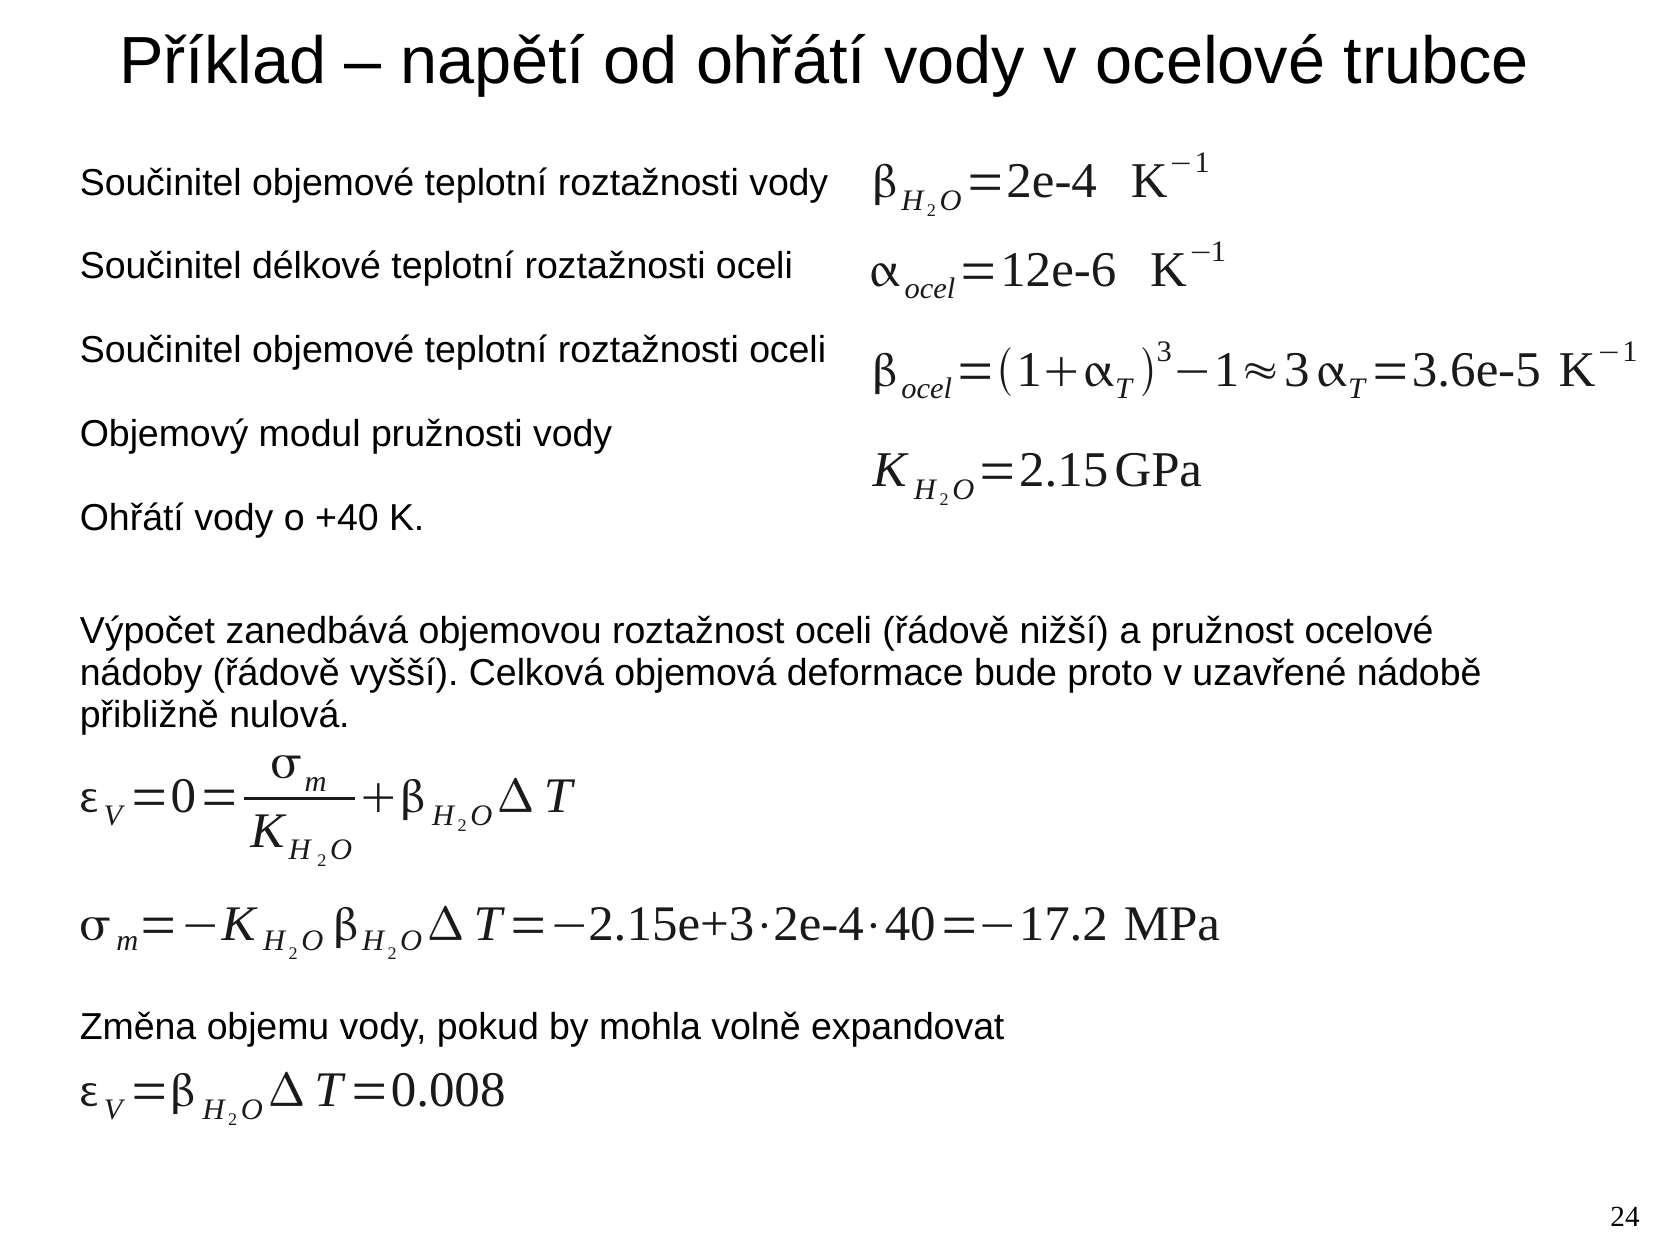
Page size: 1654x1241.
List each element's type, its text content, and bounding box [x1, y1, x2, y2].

chart [850, 336, 1650, 406]
text_box Výpočet zanedbává objemovou roztažnost oceli (řádově nižší) a pružnost ocelové nádoby (řádově vyšší). Celková objemová deformace bude proto v uzavřené nádobě přibližně nulová. [64, 602, 1506, 757]
title Příklad – napětí od ohřátí vody v ocelové trubce [37, 8, 1613, 113]
chart [59, 738, 1234, 963]
text_box Součinitel objemové teplotní roztažnosti vody Součinitel délkové teplotní roztažnosti oceli Součinitel objemové teplotní roztažnosti oceli Objemový modul pružnosti vody Ohřátí vody o +40 K. [64, 153, 886, 587]
chart [850, 442, 1216, 510]
chart [59, 1063, 519, 1130]
chart [850, 147, 1222, 222]
text_box Změna objemu vody, pokud by mohla volně expandovat [64, 998, 1506, 1060]
chart [850, 236, 1239, 306]
